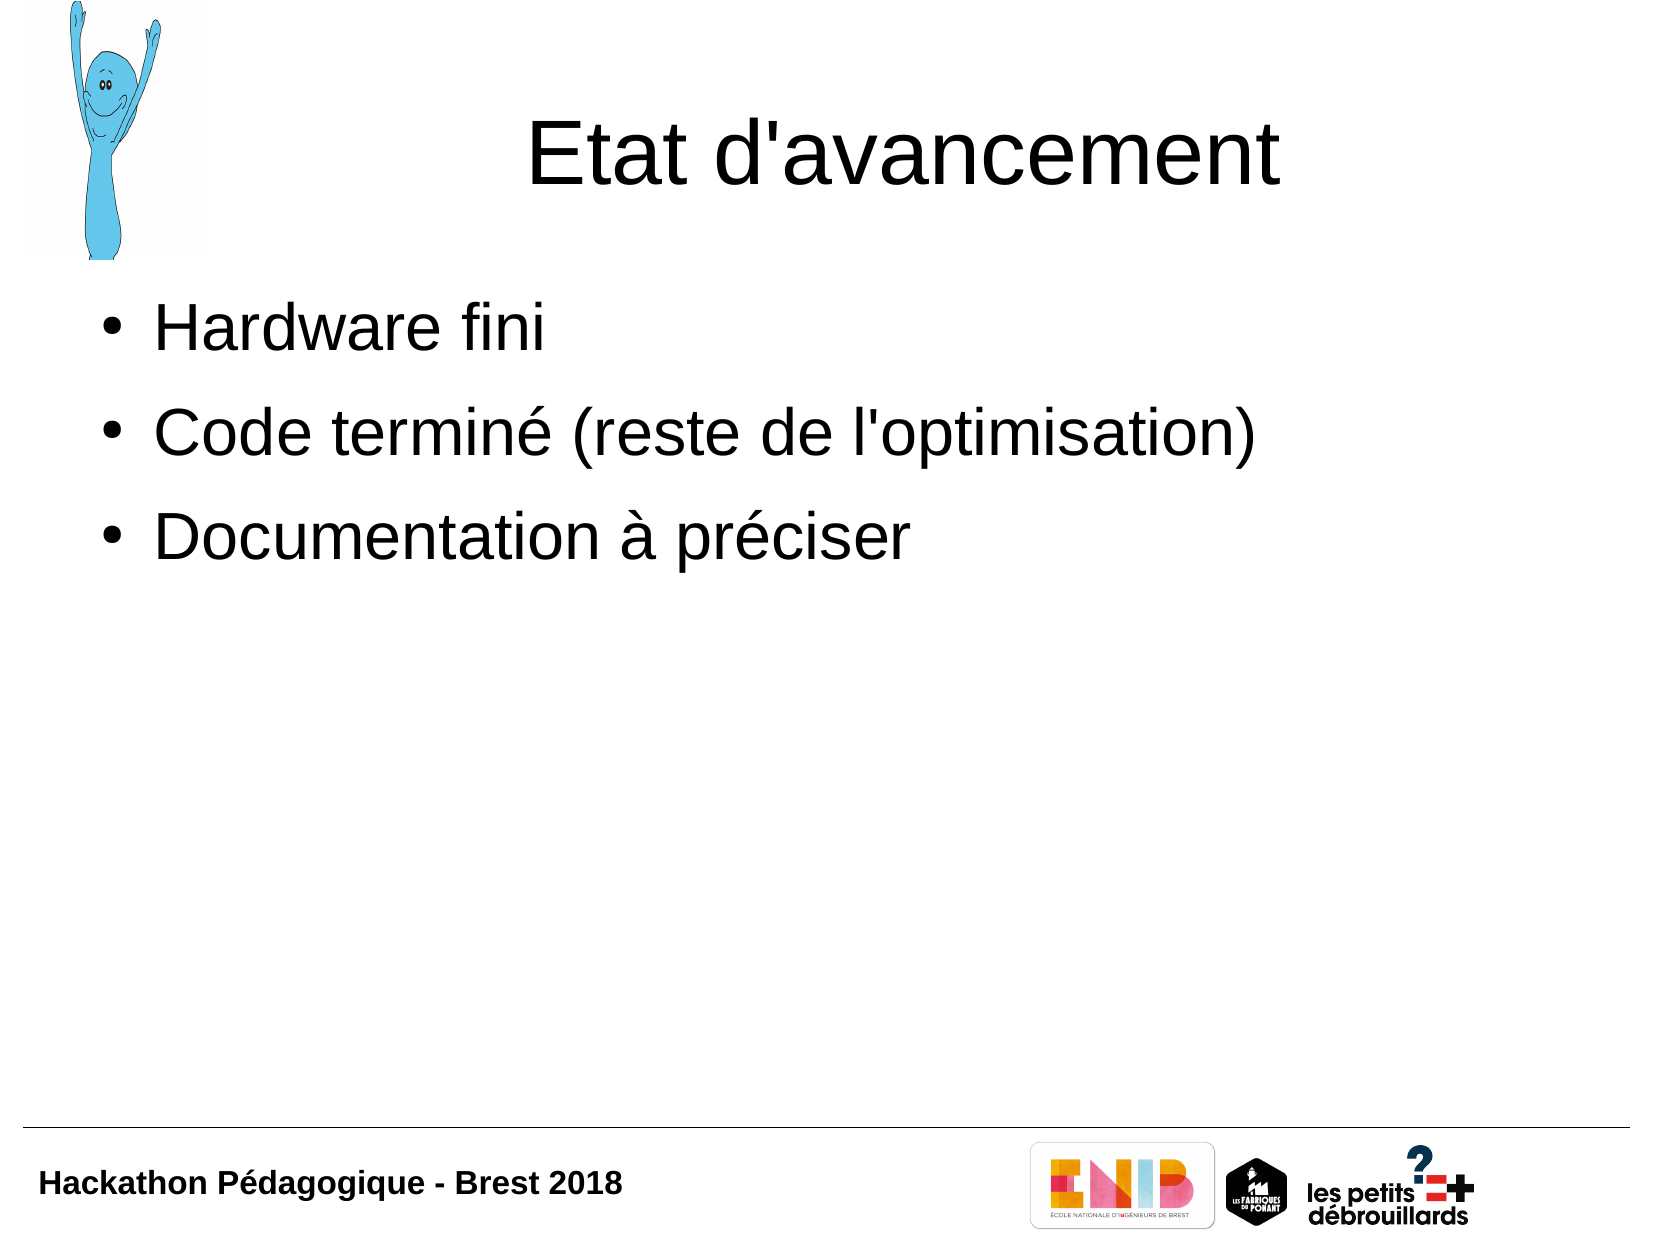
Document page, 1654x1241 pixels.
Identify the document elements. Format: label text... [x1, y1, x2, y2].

picture [1308, 1145, 1474, 1225]
text_box Hackathon Pédagogique - Brest 2018 [23, 1157, 945, 1211]
picture [1015, 1127, 1287, 1241]
picture [24, 1, 206, 260]
list Hardware fini Code terminé (reste de l'optimisation) Documentation à préciser [82, 290, 1571, 1109]
title Etat d'avancement [236, 49, 1571, 257]
